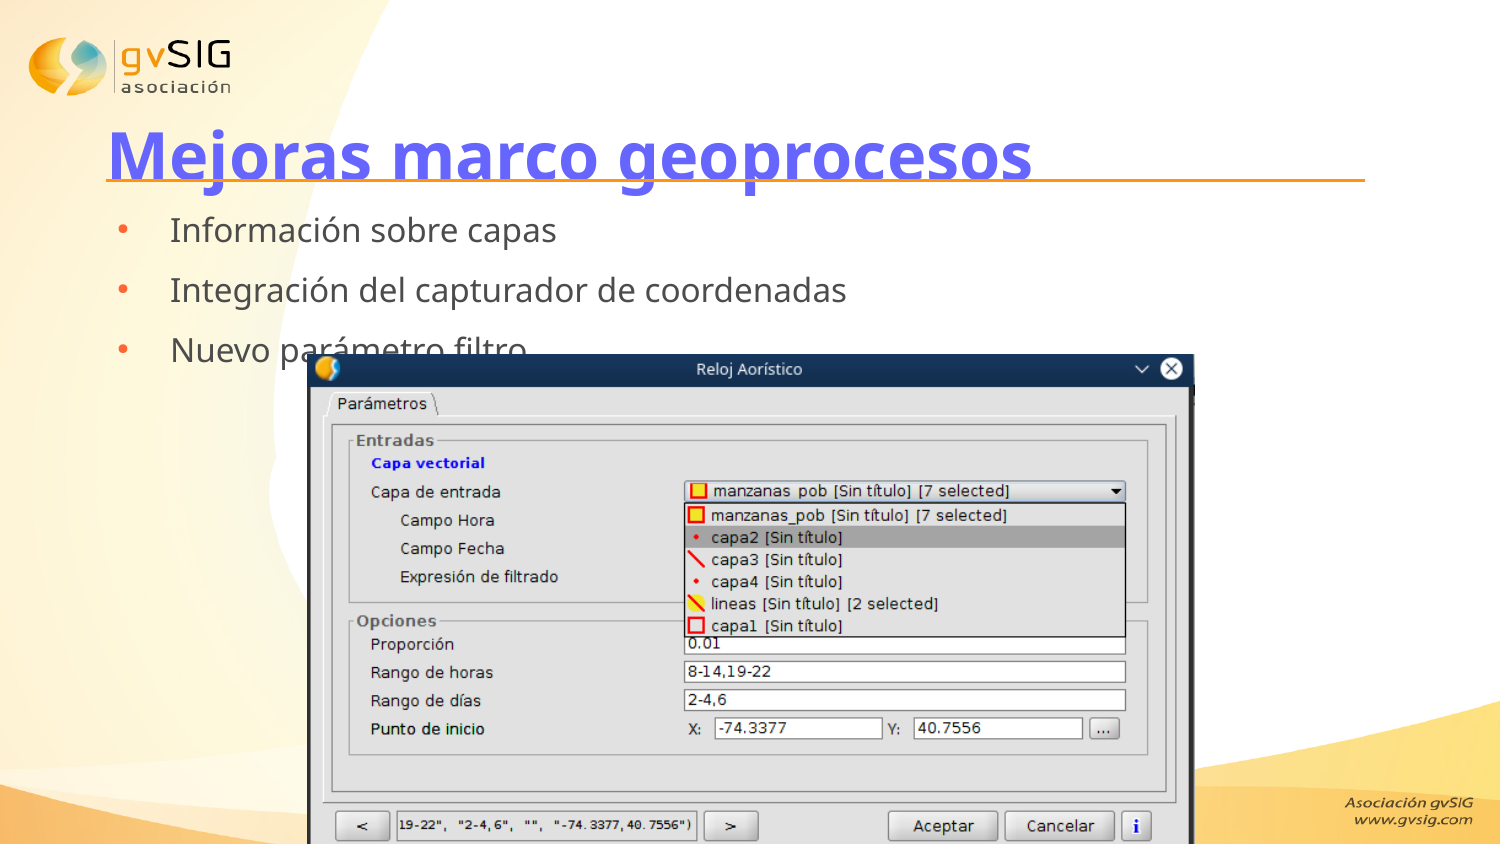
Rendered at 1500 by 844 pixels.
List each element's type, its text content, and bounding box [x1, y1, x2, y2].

title Mejoras marco geoprocesos [106, 115, 1457, 193]
picture [0, 0, 1500, 844]
list Información sobre capas Integración del capturador de coordenadas Nuevo parámetro filtro [99, 129, 1359, 770]
